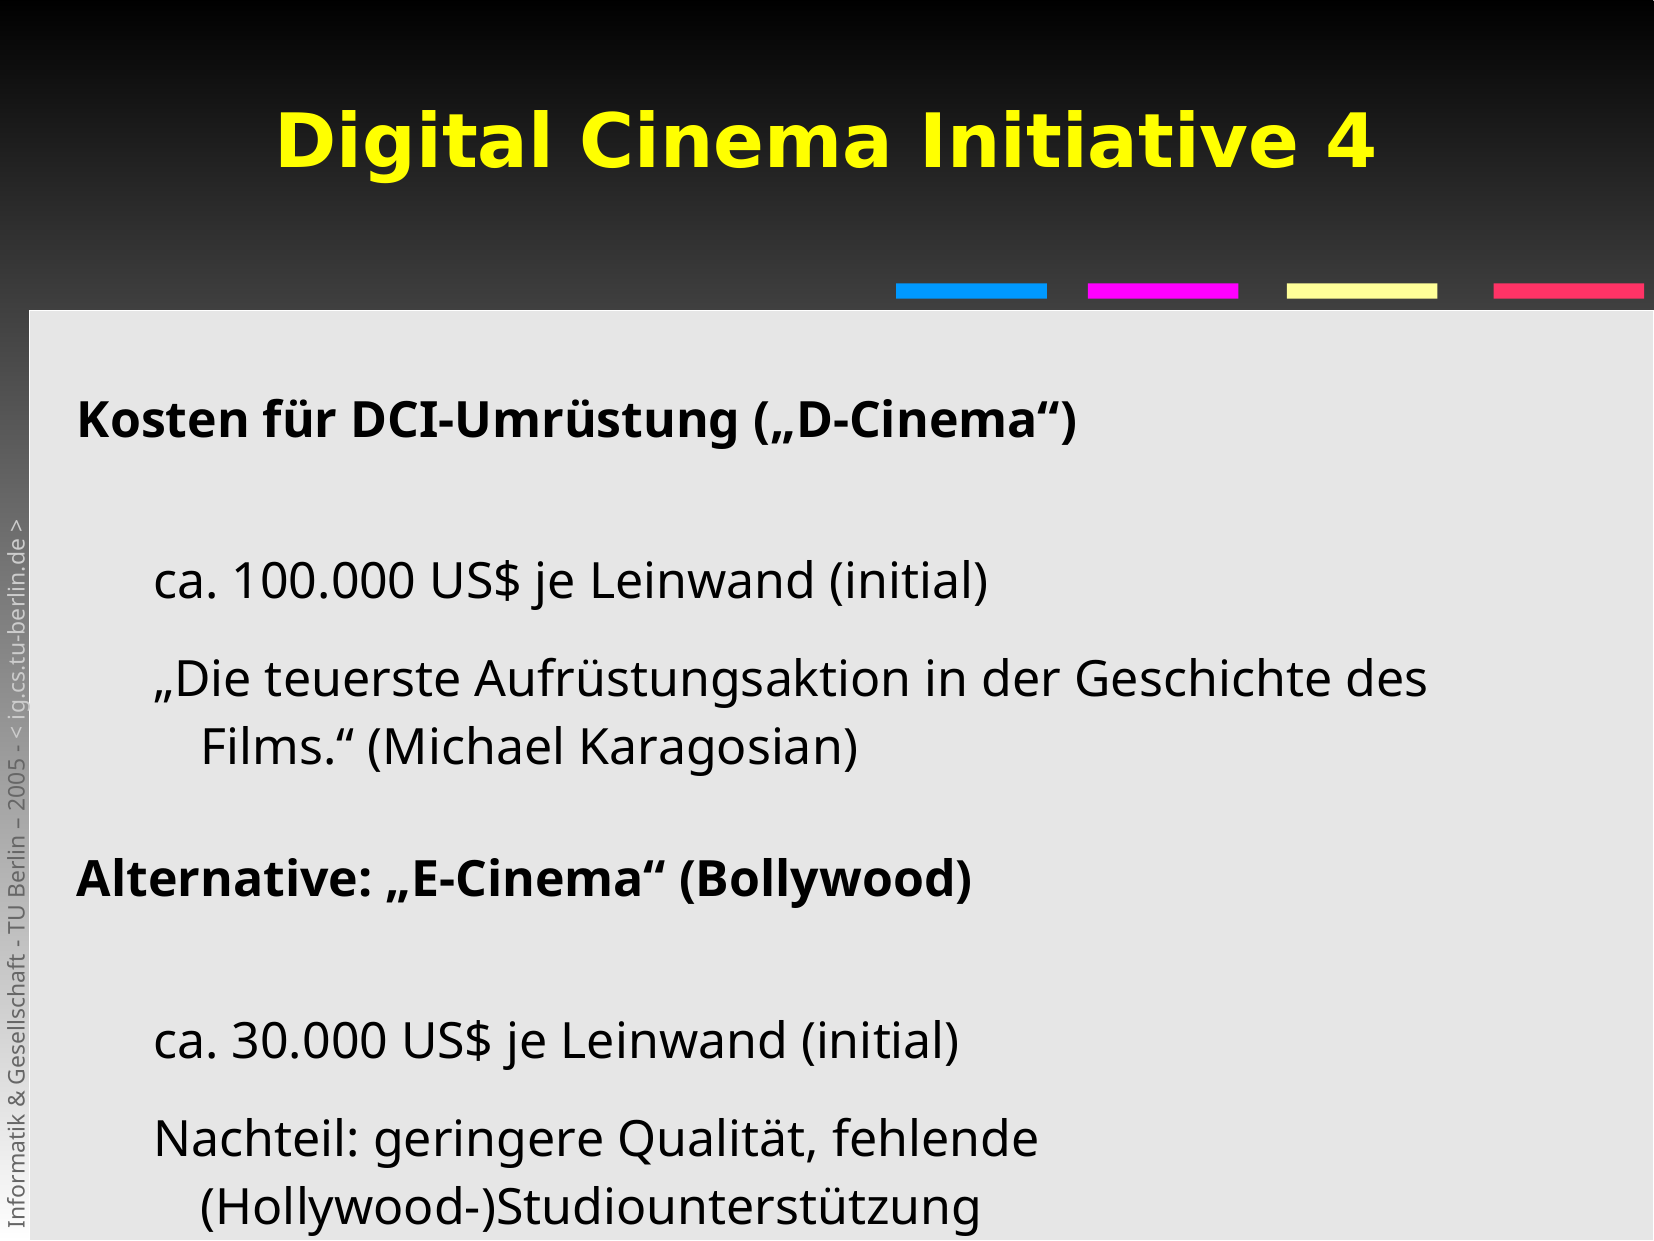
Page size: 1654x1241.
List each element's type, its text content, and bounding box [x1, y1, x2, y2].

title Digital Cinema Initiative 4 [88, 37, 1565, 246]
list Kosten für DCI-Umrüstung („D-Cinema“) ca. 100.000 US$ je Leinwand (initial) „Die teuerste Aufrüstungsaktion in der Geschichte des Films.“ (Michael Karagosian) Alternative: „E-Cinema“ (Bollywood) ca. 30.000 US$ je Leinwand (initial) Nachteil: geringere Qualität, fehlende (Hollywood-)Studiounterstützung [59, 383, 1595, 1182]
